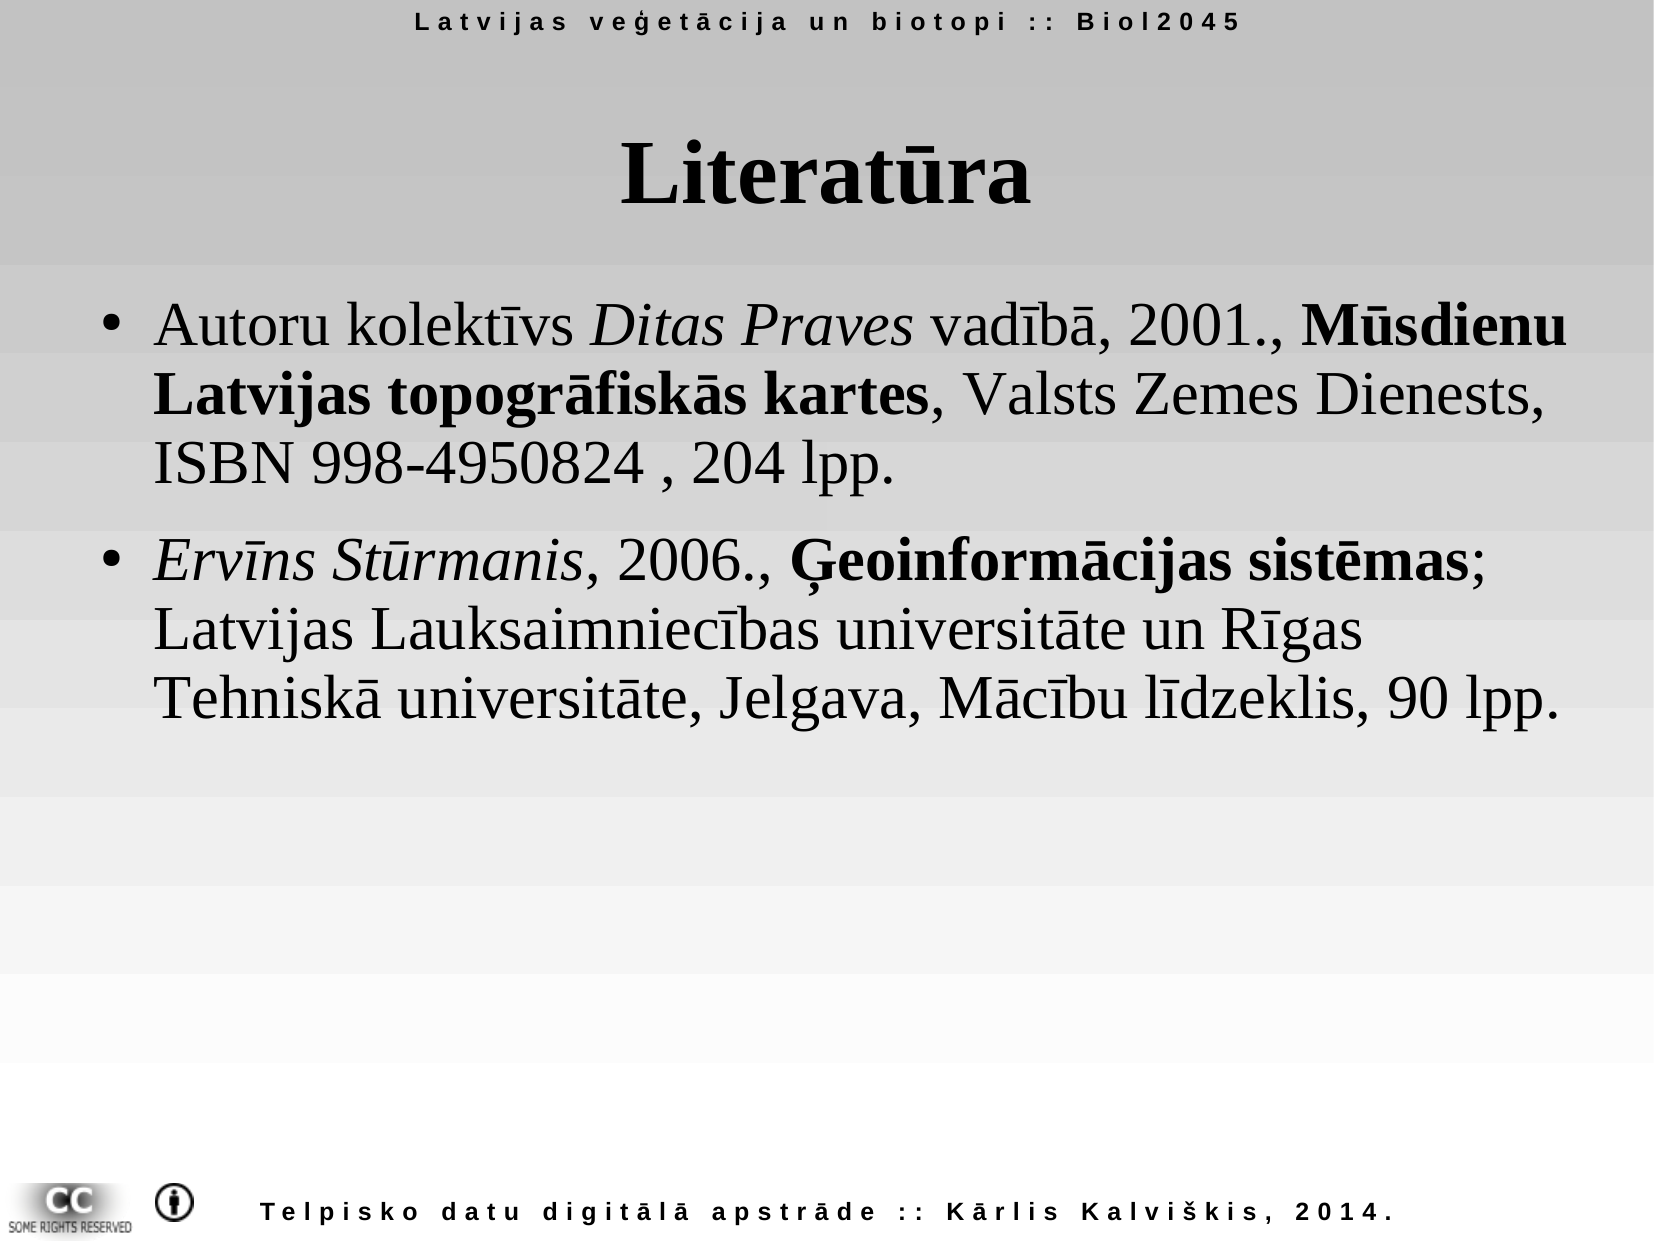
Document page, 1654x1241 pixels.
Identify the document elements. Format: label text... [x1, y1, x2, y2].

list Autoru kolektīvs Ditas Praves vadībā, 2001., Mūsdienu Latvijas topogrāfiskās kartes, Valsts Zemes Dienests, ISBN 998-4950824 , 204 lpp. Ervīns Stūrmanis, 2006., Ģeoinformācijas sistēmas; Latvijas Lauksaimniecības universitāte un Rīgas Tehniskā universitāte, Jelgava, Mācību līdzeklis, 90 lpp. [82, 289, 1571, 1113]
title Literatūra [29, 49, 1625, 296]
picture [0, 0, 1654, 1241]
